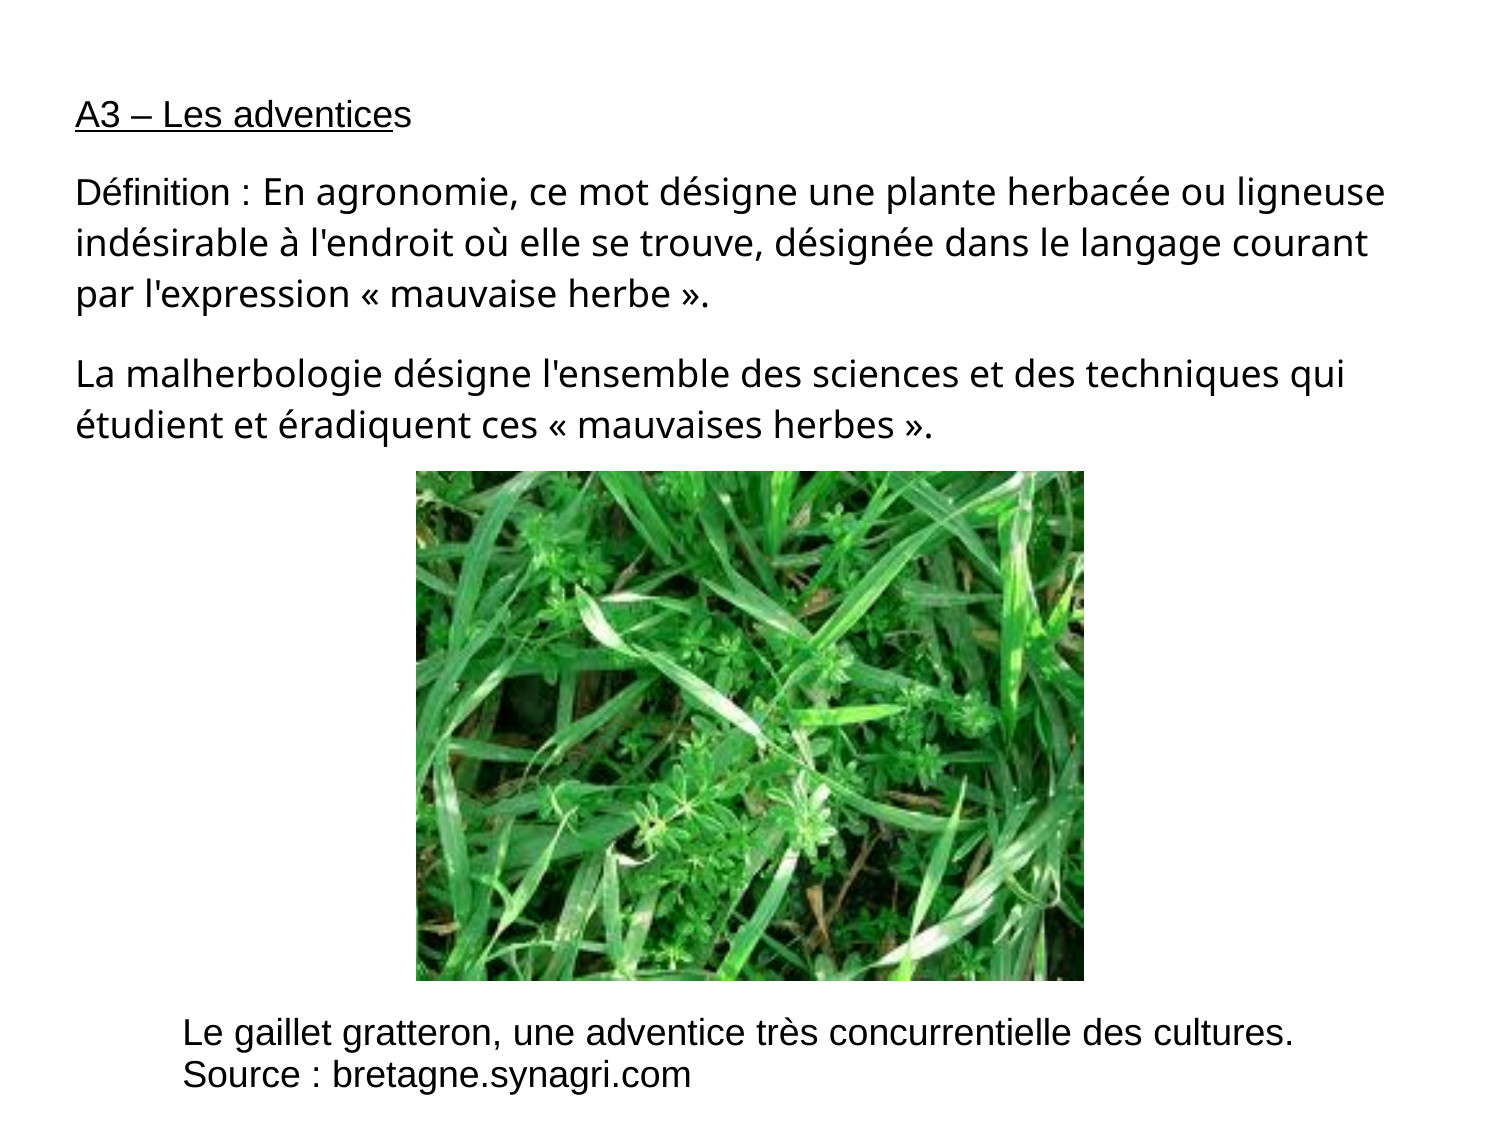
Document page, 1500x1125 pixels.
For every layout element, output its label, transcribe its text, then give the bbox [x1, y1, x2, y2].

picture [416, 471, 1084, 981]
list A3 – Les adventices Définition : En agronomie, ce mot désigne une plante herbacée ou ligneuse indésirable à l'endroit où elle se trouve, désignée dans le langage courant par l'expression « mauvaise herbe ». La malherbologie désigne l'ensemble des sciences et des techniques qui étudient et éradiquent ces « mauvaises herbes ». [75, 93, 1426, 1032]
text_box Le gaillet gratteron, une adventice très concurrentielle des cultures. Source : bretagne.synagri.com [167, 1003, 1333, 1103]
